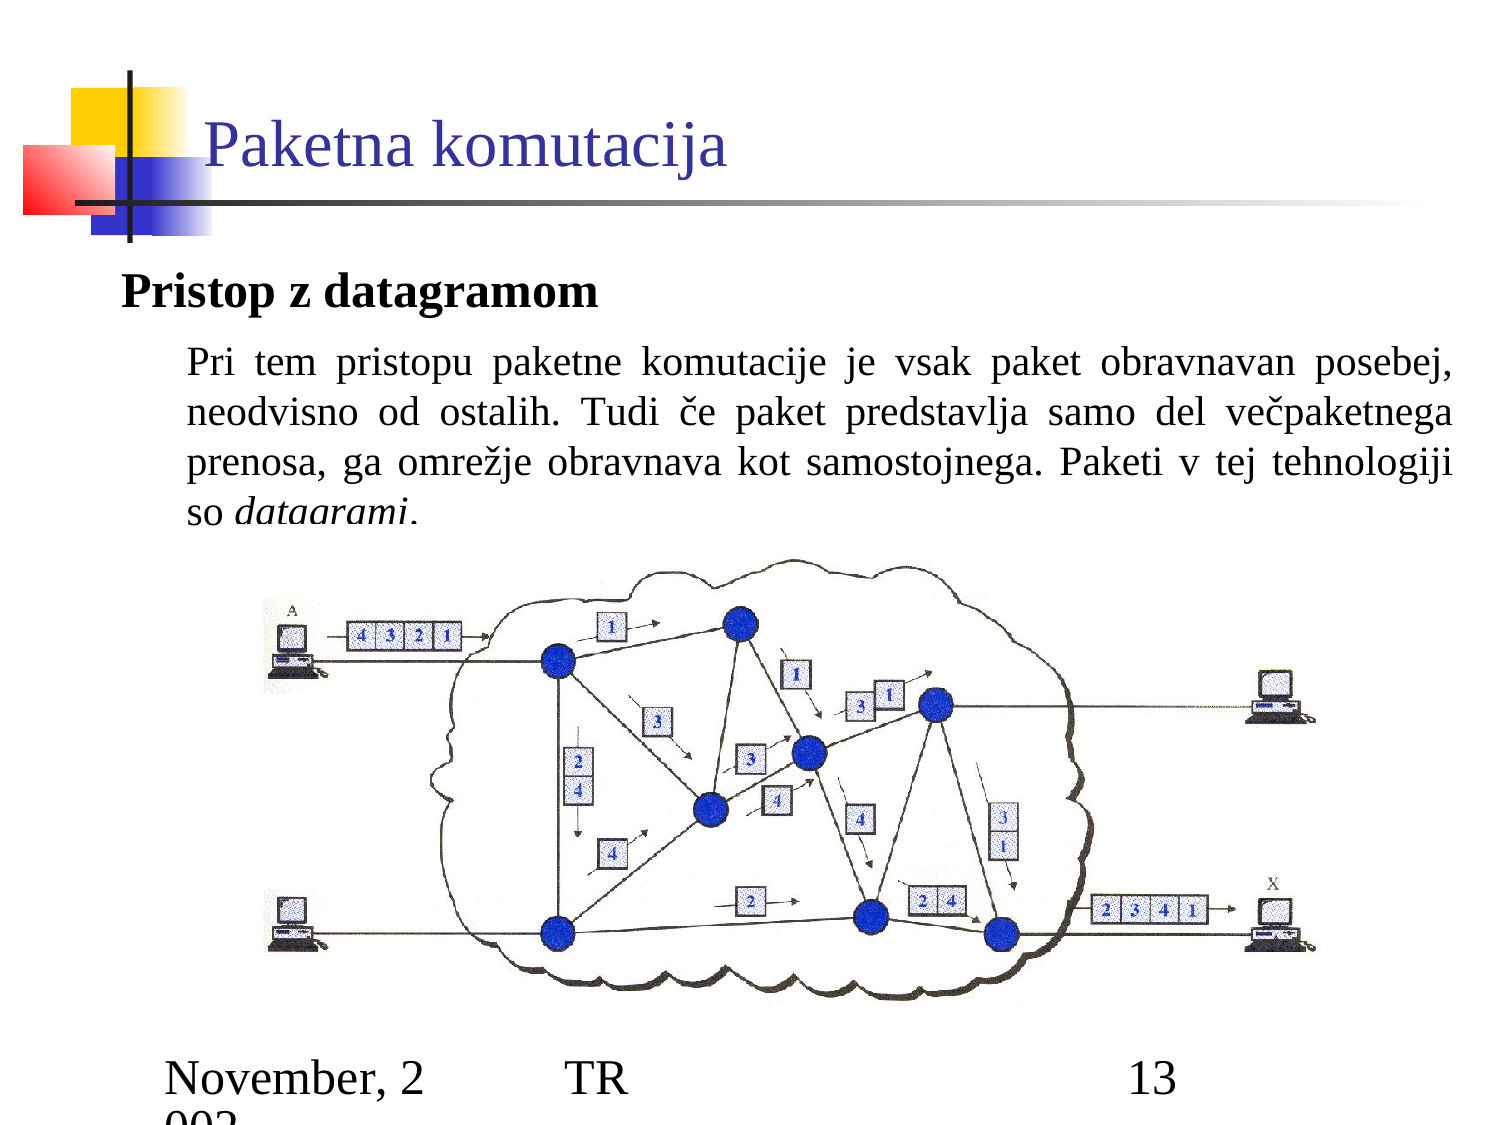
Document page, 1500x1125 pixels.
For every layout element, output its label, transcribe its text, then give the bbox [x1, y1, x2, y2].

title Paketna komutacija [188, 92, 1468, 188]
picture [237, 524, 1375, 1041]
list Pristop z datagramom Pri tem pristopu paketne komutacije je vsak paket obravnavan posebej, neodvisno od ostalih. Tudi če paket predstavlja samo del večpaketnega prenosa, ga omrežje obravnava kot samostojnega. Paketi v tej tehnologiji so datagrami. [50, 249, 1469, 551]
